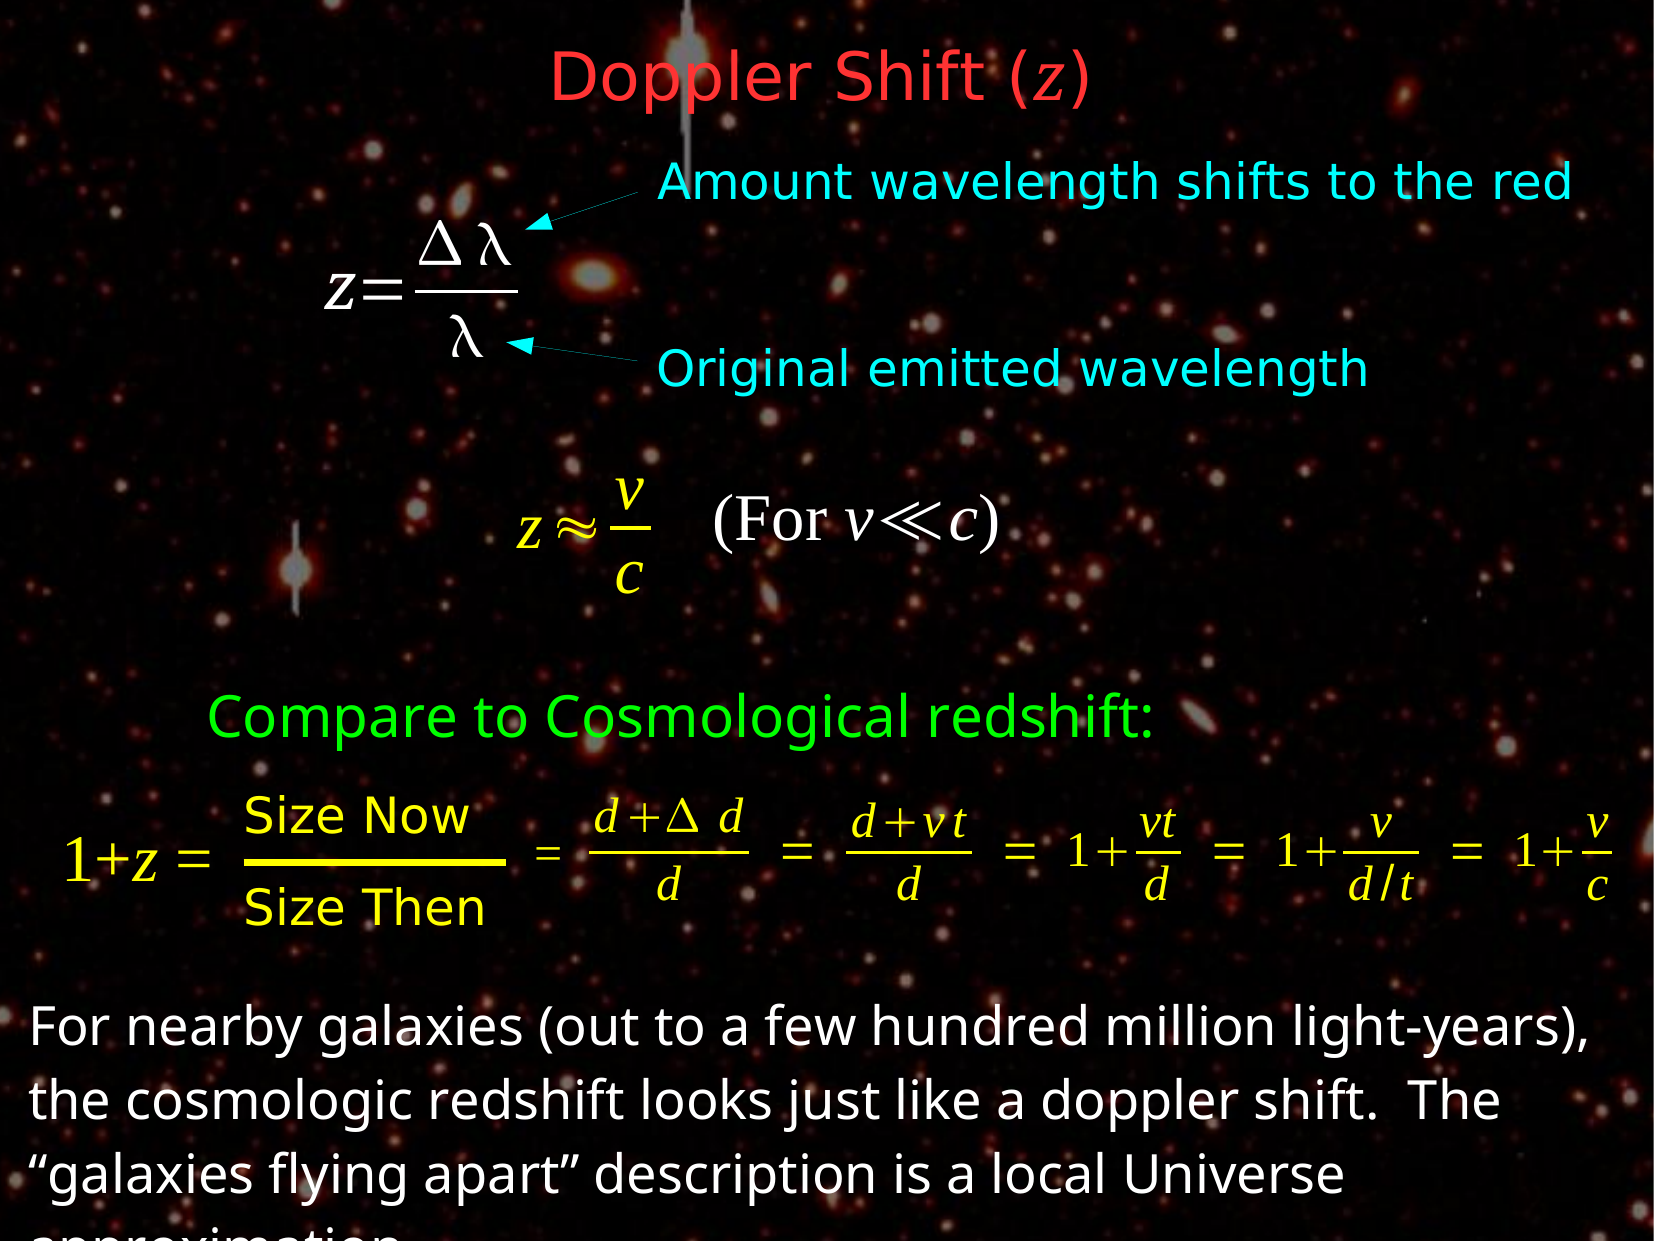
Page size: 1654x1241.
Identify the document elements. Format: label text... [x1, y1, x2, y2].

text_box 1+z = [61, 822, 214, 900]
picture [0, 0, 1654, 1241]
text_box For nearby galaxies (out to a few hundred million light-years), the cosmologic redshift looks just like a doppler shift. The “galaxies flying apart” description is a local Universe approximation. [28, 987, 1626, 1184]
text_box Compare to Cosmological redshift: [206, 675, 1069, 746]
text_box (For v≪c) [712, 480, 1001, 564]
text_box = [534, 825, 563, 882]
text_box Doppler Shift (z) [548, 28, 1105, 111]
text_box Size Now [243, 787, 472, 846]
text_box Size Then [243, 879, 488, 938]
text_box Amount wavelength shifts to the red [657, 152, 1576, 211]
text_box Original emitted wavelength [656, 340, 1371, 399]
chart [315, 204, 528, 379]
chart [581, 787, 1622, 911]
chart [506, 450, 661, 608]
